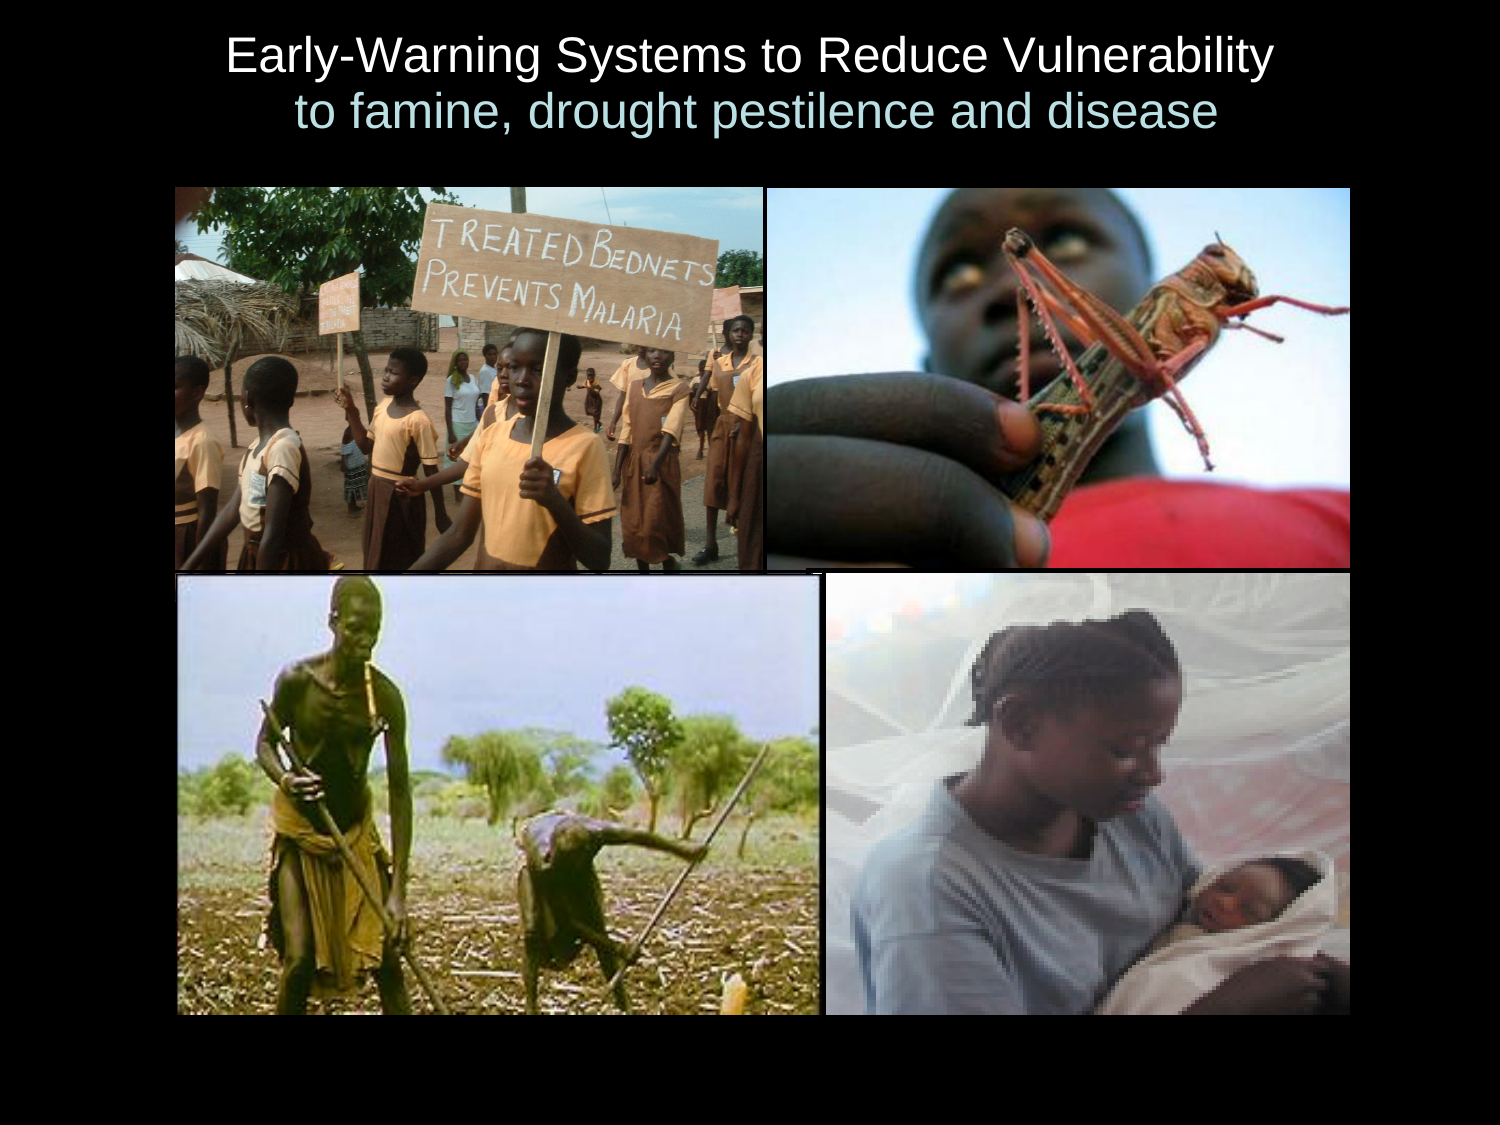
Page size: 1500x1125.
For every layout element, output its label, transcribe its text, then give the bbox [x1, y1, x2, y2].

text_box Early-Warning Systems to Reduce Vulnerability to famine, drought pestilence and disease [0, 28, 1500, 146]
chart [174, 187, 1351, 1015]
